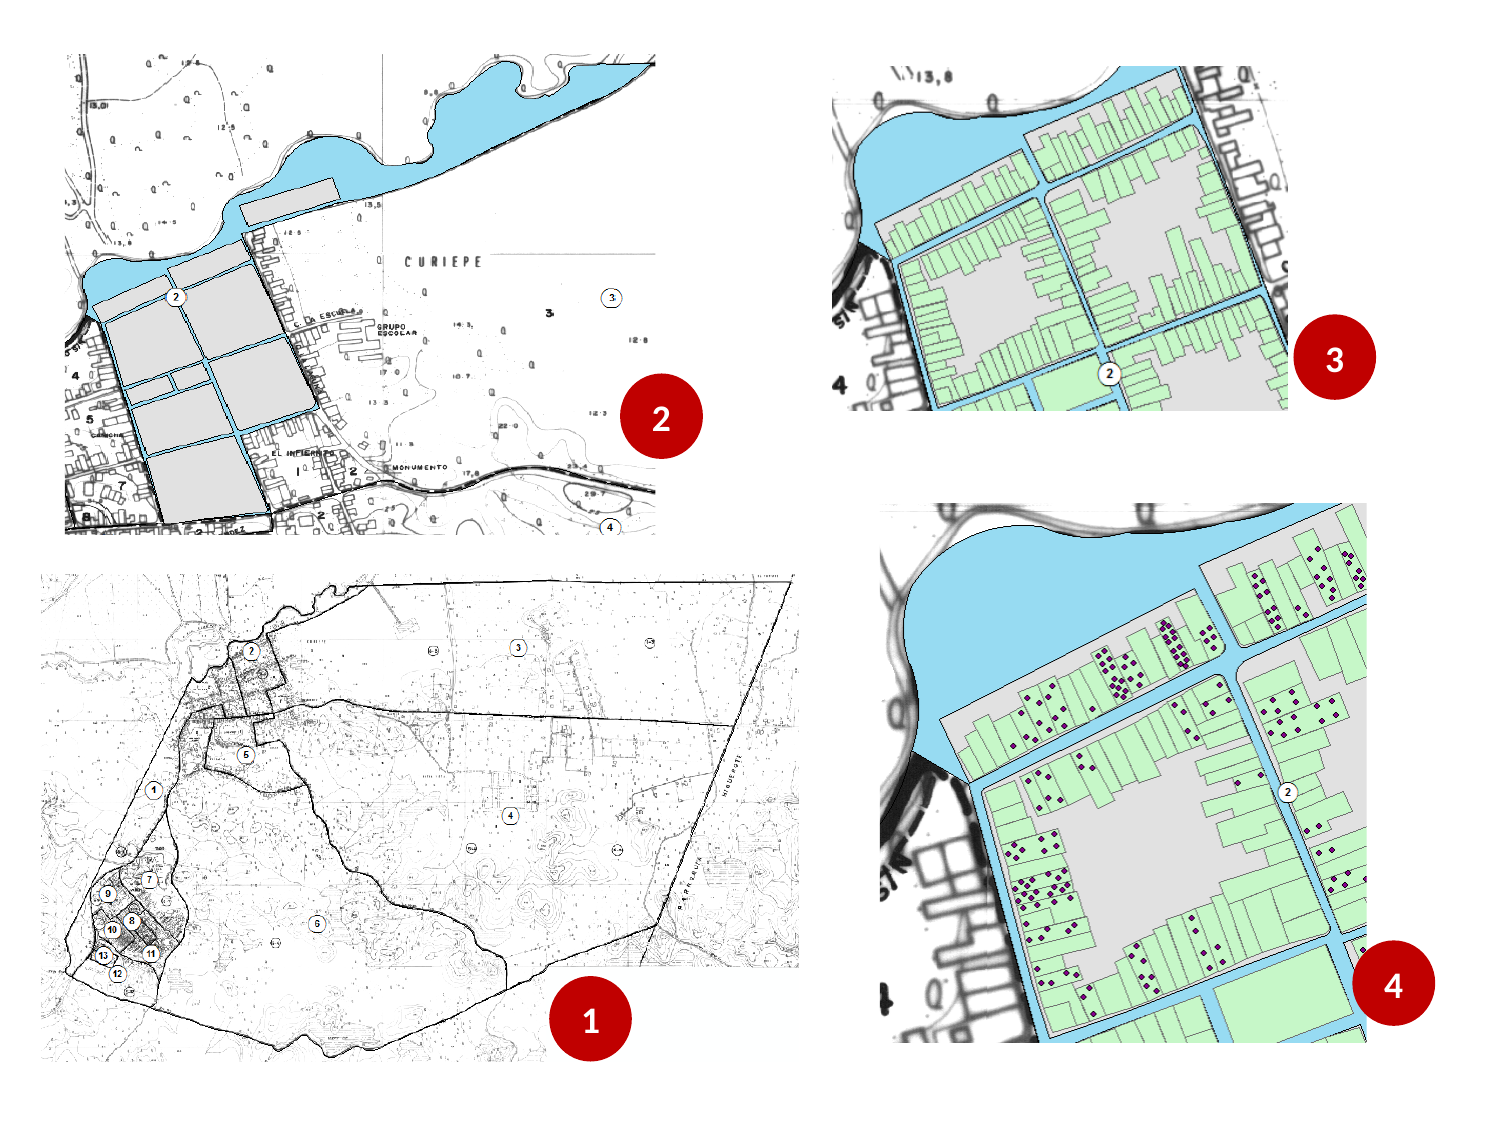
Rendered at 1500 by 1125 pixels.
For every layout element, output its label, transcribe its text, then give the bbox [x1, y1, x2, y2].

picture [41, 574, 799, 1062]
text_box 2 [620, 373, 703, 459]
text_box 1 [549, 976, 632, 1062]
text_box 3 [1293, 314, 1377, 400]
picture [879, 503, 1367, 1043]
picture [64, 54, 656, 535]
picture [832, 66, 1289, 411]
text_box 4 [1352, 940, 1436, 1026]
